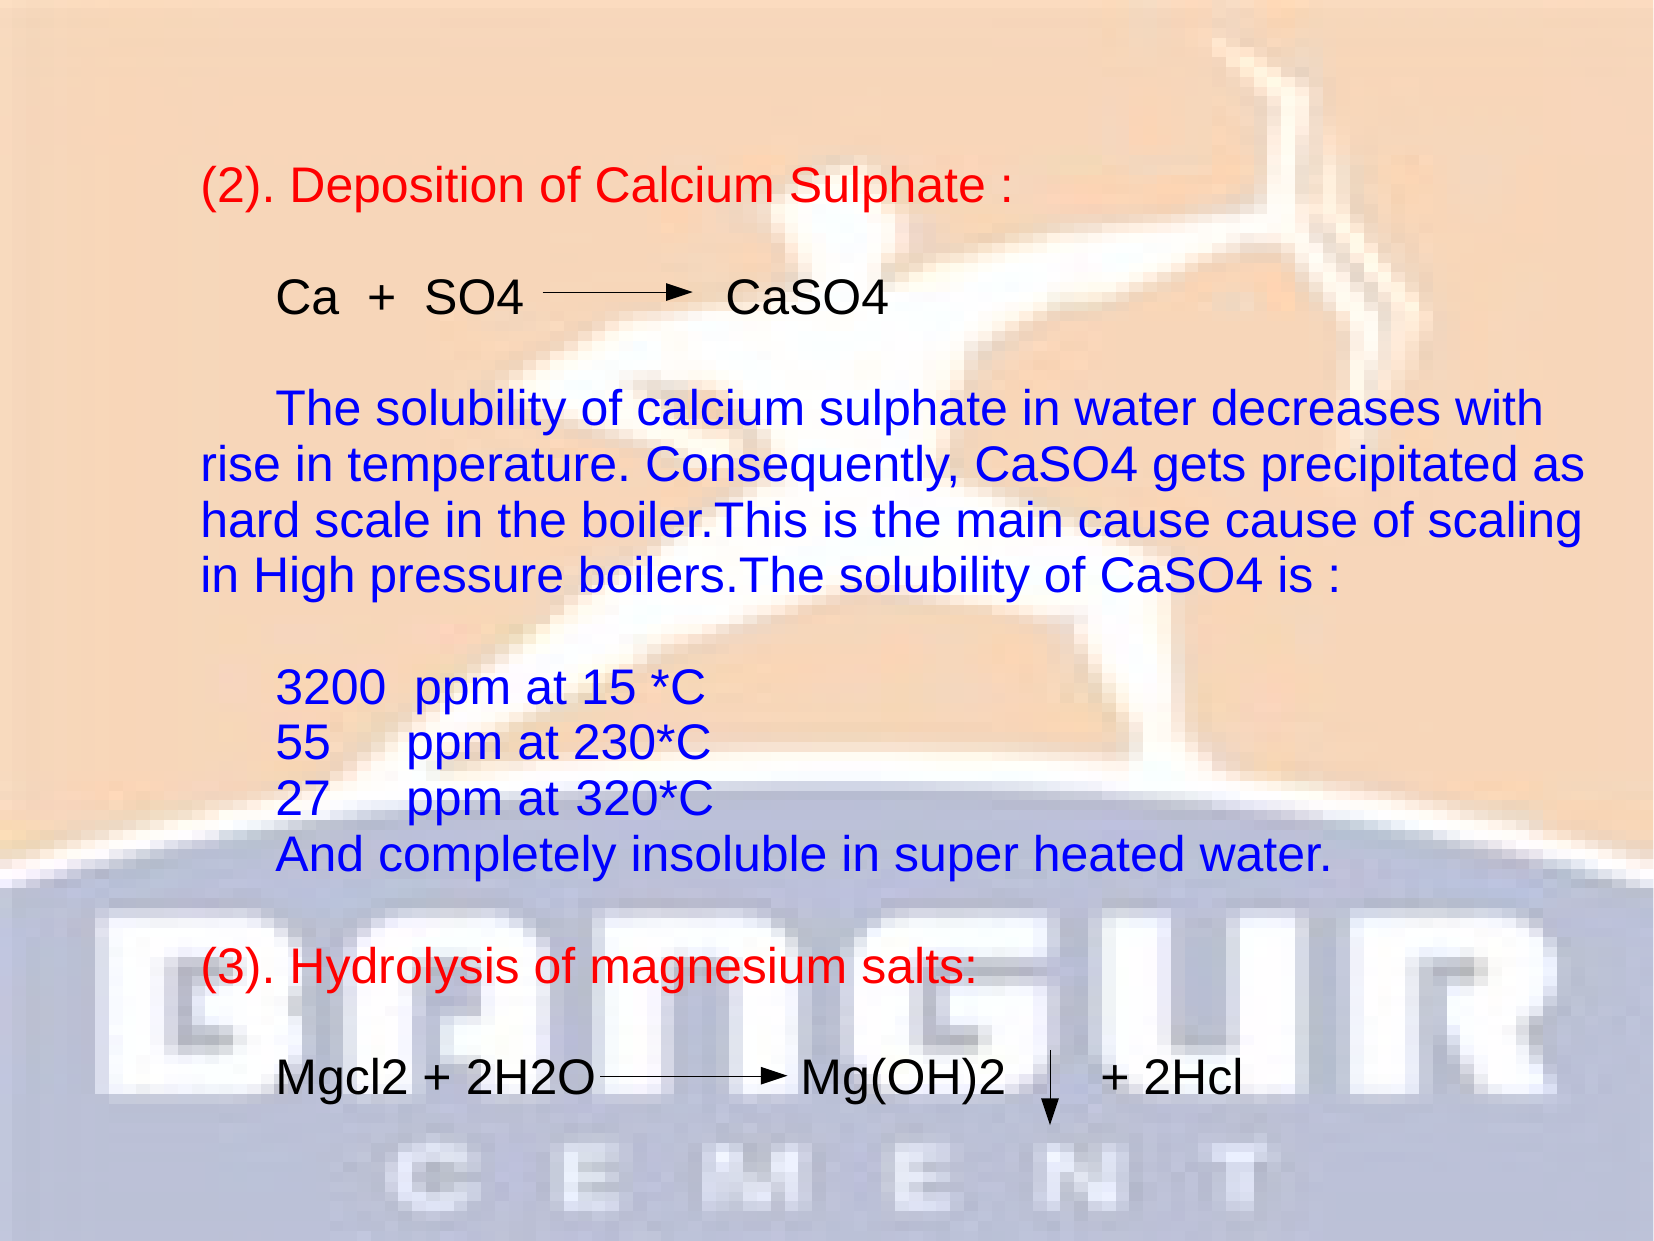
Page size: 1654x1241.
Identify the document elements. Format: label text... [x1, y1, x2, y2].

picture [0, 0, 1654, 1241]
text_box (2). Deposition of Calcium Sulphate : Ca + SO4 CaSO4 The solubility of calcium sulphate in water decreases with rise in temperature. Consequently, CaSO4 gets precipitated as hard scale in the boiler.This is the main cause cause of scaling in High pressure boilers.The solubility of CaSO4 is : 3200 ppm at 15 *C 55 ppm at 230*C 27 ppm at 320*C And completely insoluble in super heated water. (3). Hydrolysis of magnesium salts: Mgcl2 + 2H2O Mg(OH)2 + 2Hcl [185, 150, 1613, 1113]
